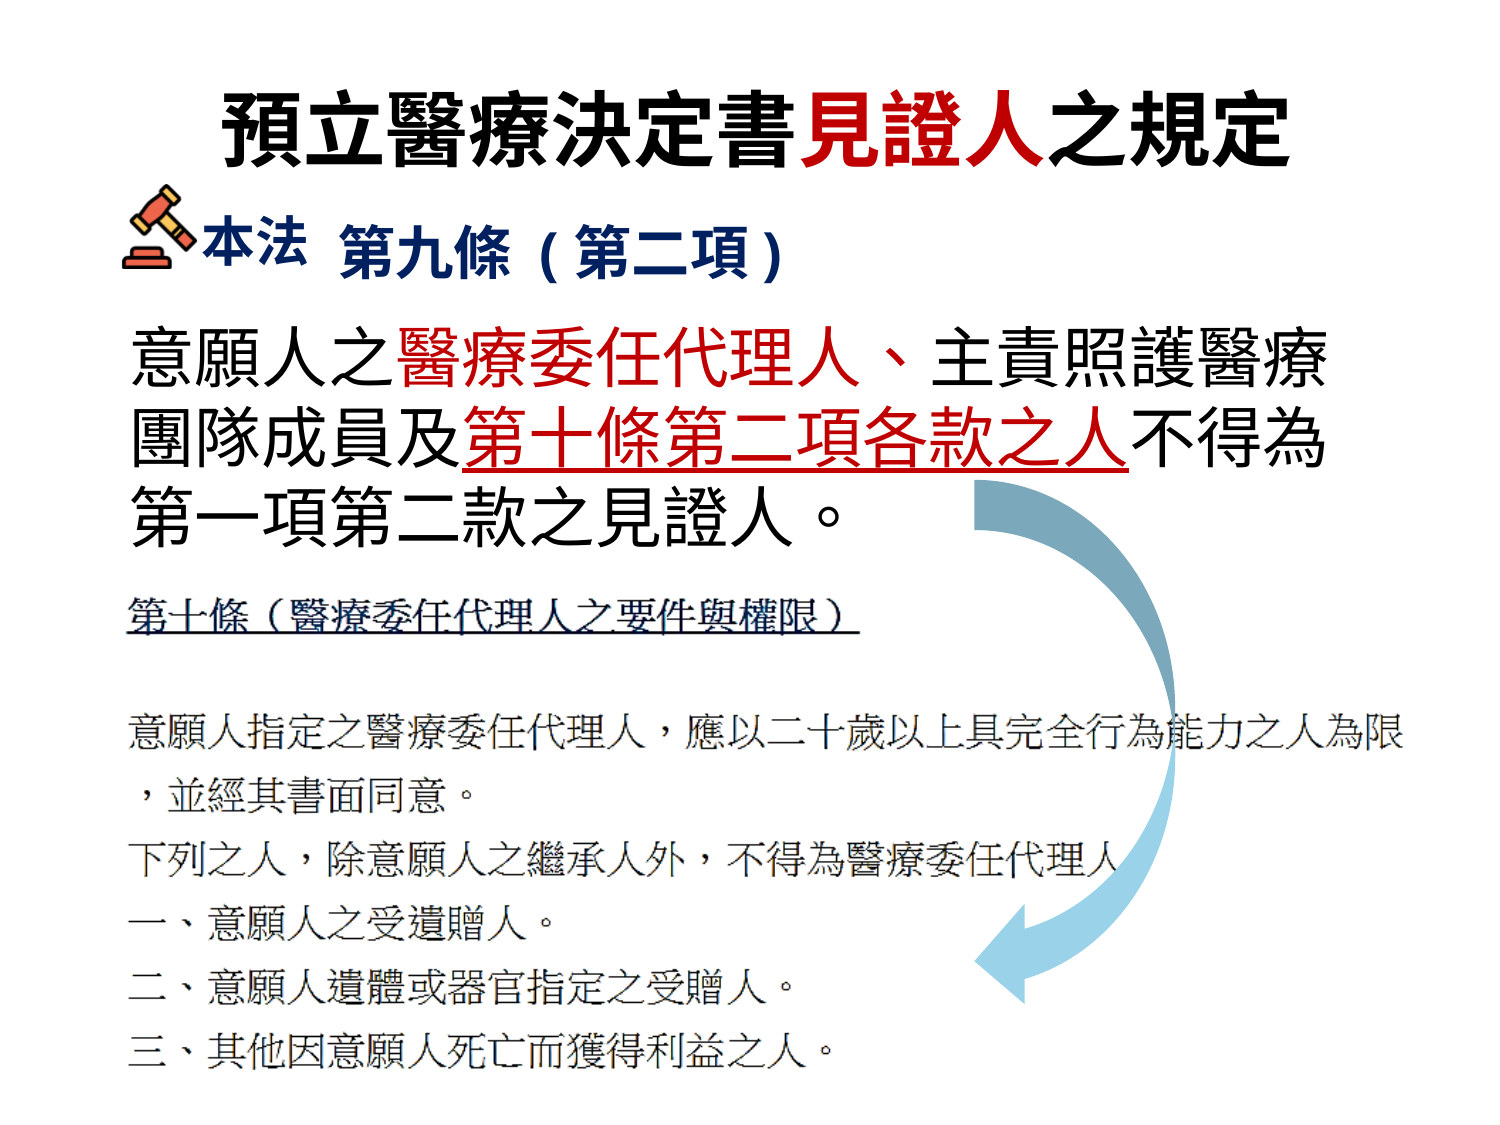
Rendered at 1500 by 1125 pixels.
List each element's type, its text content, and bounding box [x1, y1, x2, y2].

picture [117, 185, 202, 269]
text_box [974, 479, 1176, 1005]
text_box 第九條 (第二項) [322, 209, 1421, 294]
title 預立醫療決定書見證人之規定 [91, 70, 1424, 185]
picture [82, 586, 1424, 1080]
text_box 意願人之醫療委任代理人、主責照護醫療團隊成員及第十條第二項各款之人不得為第一項第二款之見證人。 [113, 308, 1379, 564]
text_box 本法 [186, 199, 329, 280]
text_box 本法 [215, 232, 225, 250]
text_box 本法 [231, 232, 241, 250]
